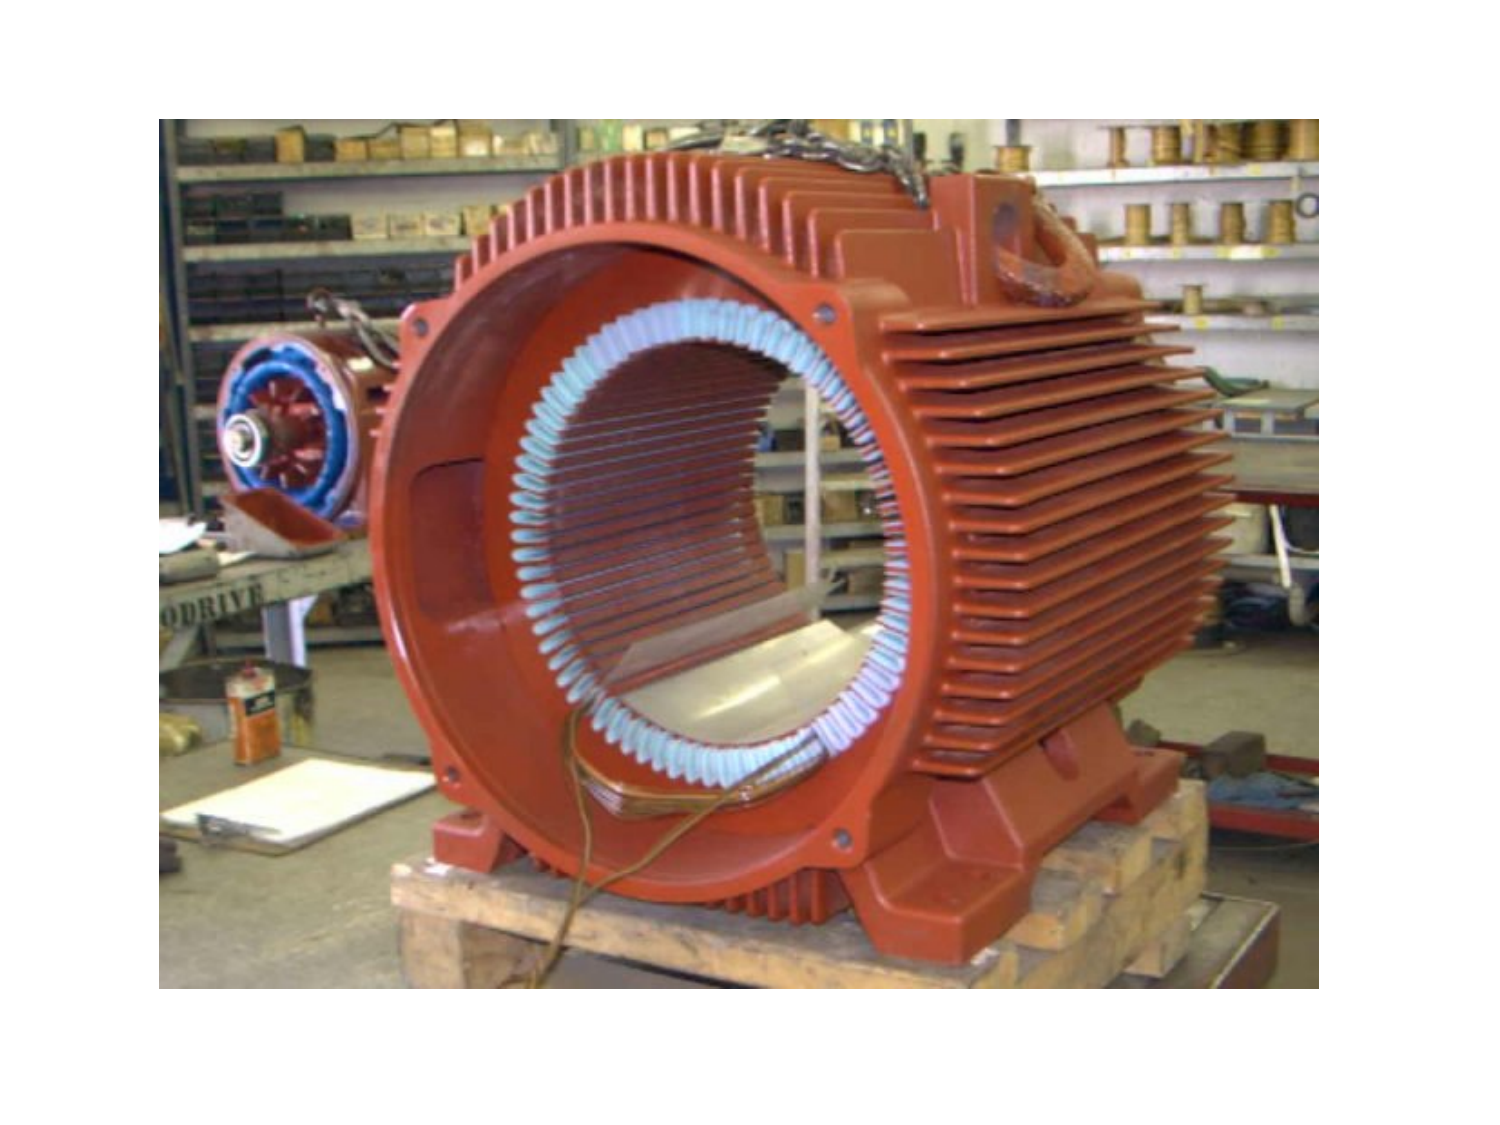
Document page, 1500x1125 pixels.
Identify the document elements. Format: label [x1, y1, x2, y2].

picture [159, 119, 1319, 989]
